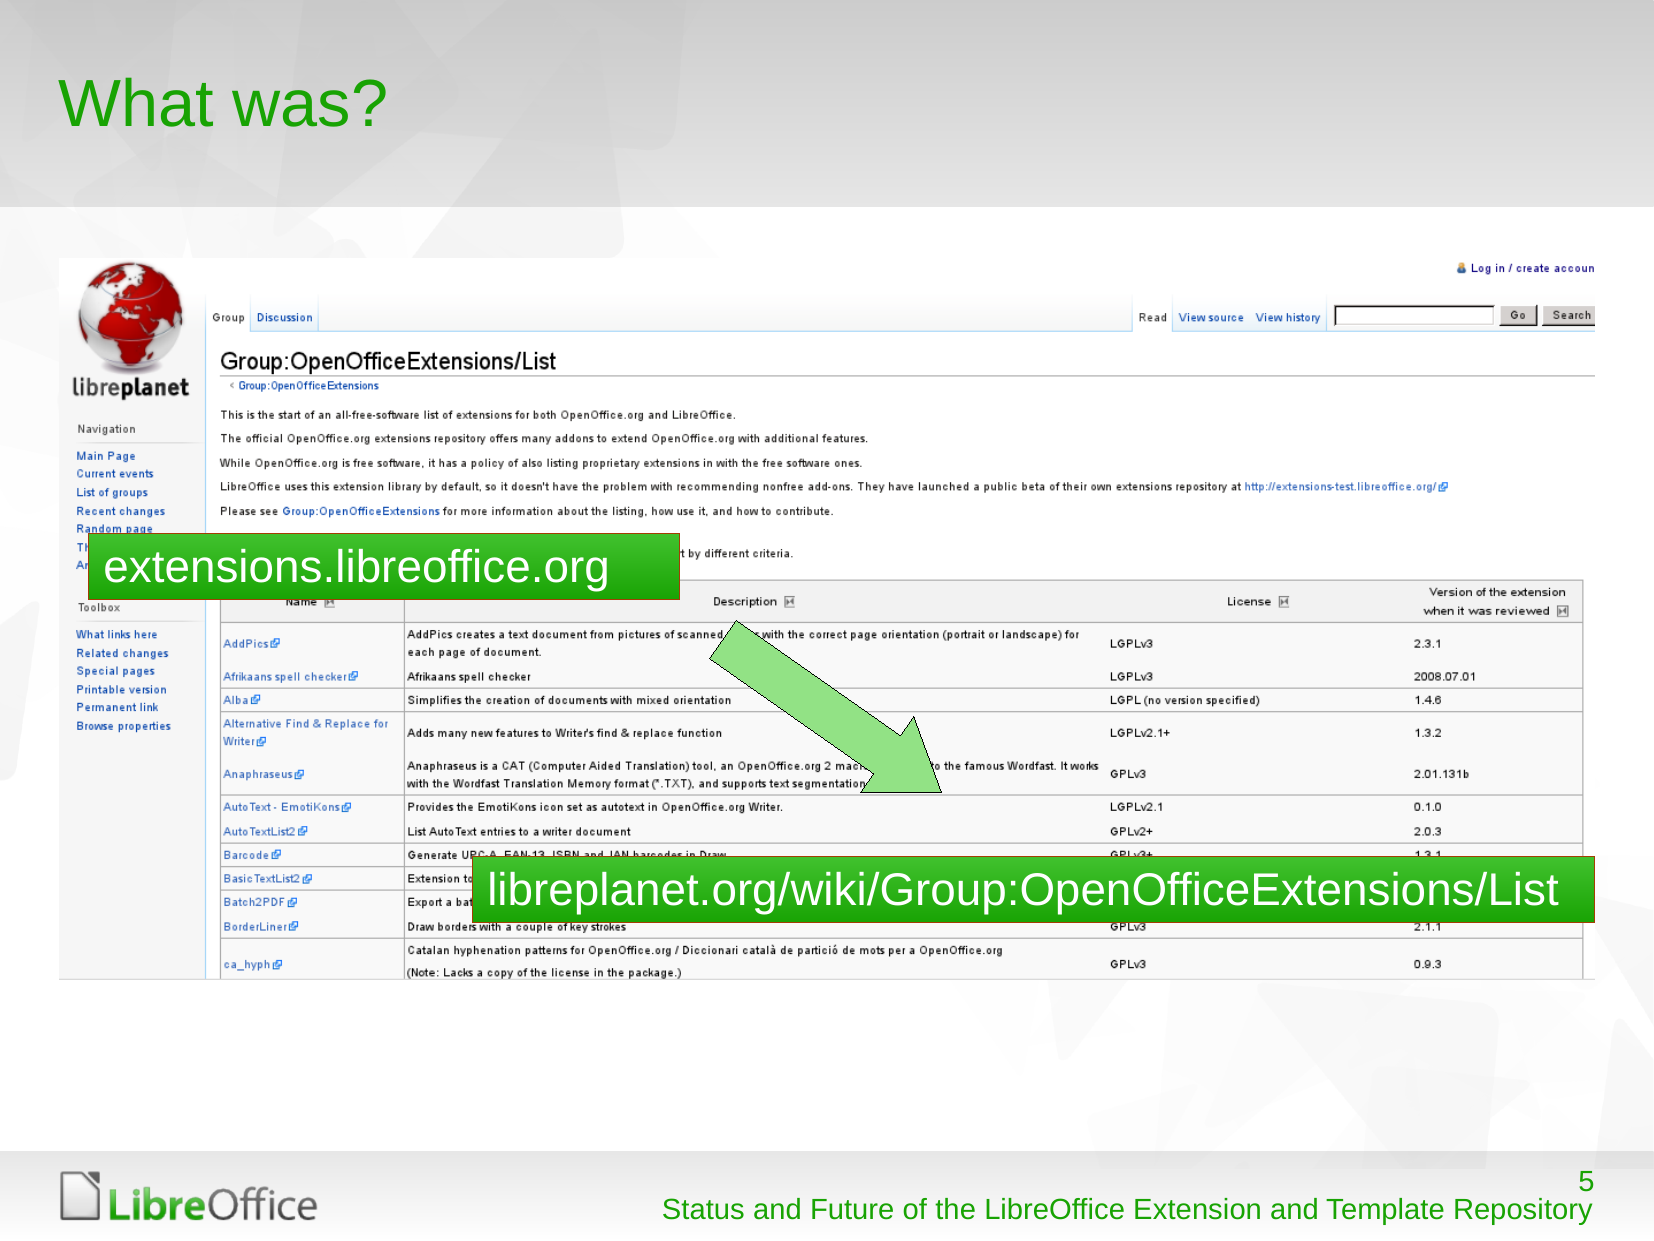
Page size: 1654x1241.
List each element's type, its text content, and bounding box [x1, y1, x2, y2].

title What was? [59, 29, 1595, 178]
picture [0, 0, 1654, 1169]
picture [41, 1152, 337, 1240]
text_box libreplanet.org/wiki/Group:OpenOfficeExtensions/List [472, 856, 1595, 923]
text_box extensions.libreoffice.org [88, 533, 680, 600]
text_box [709, 620, 942, 793]
